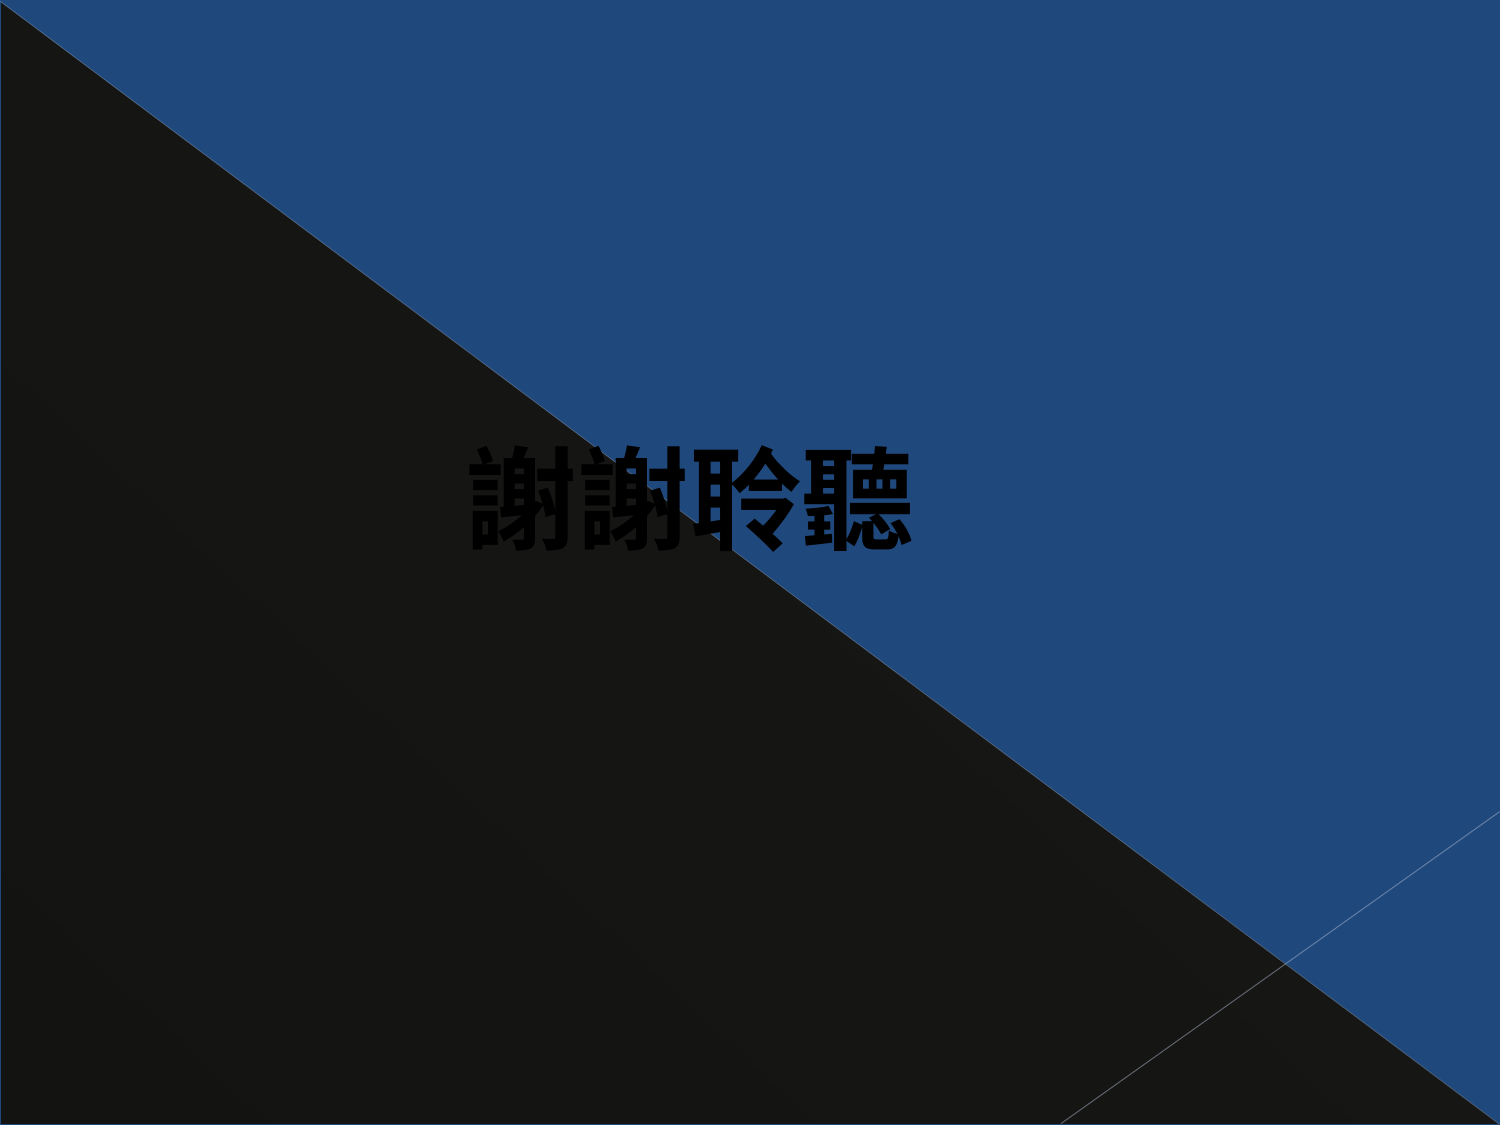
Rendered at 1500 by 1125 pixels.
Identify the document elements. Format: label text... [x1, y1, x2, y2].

text_box 謝謝聆聽 [281, 422, 1098, 572]
